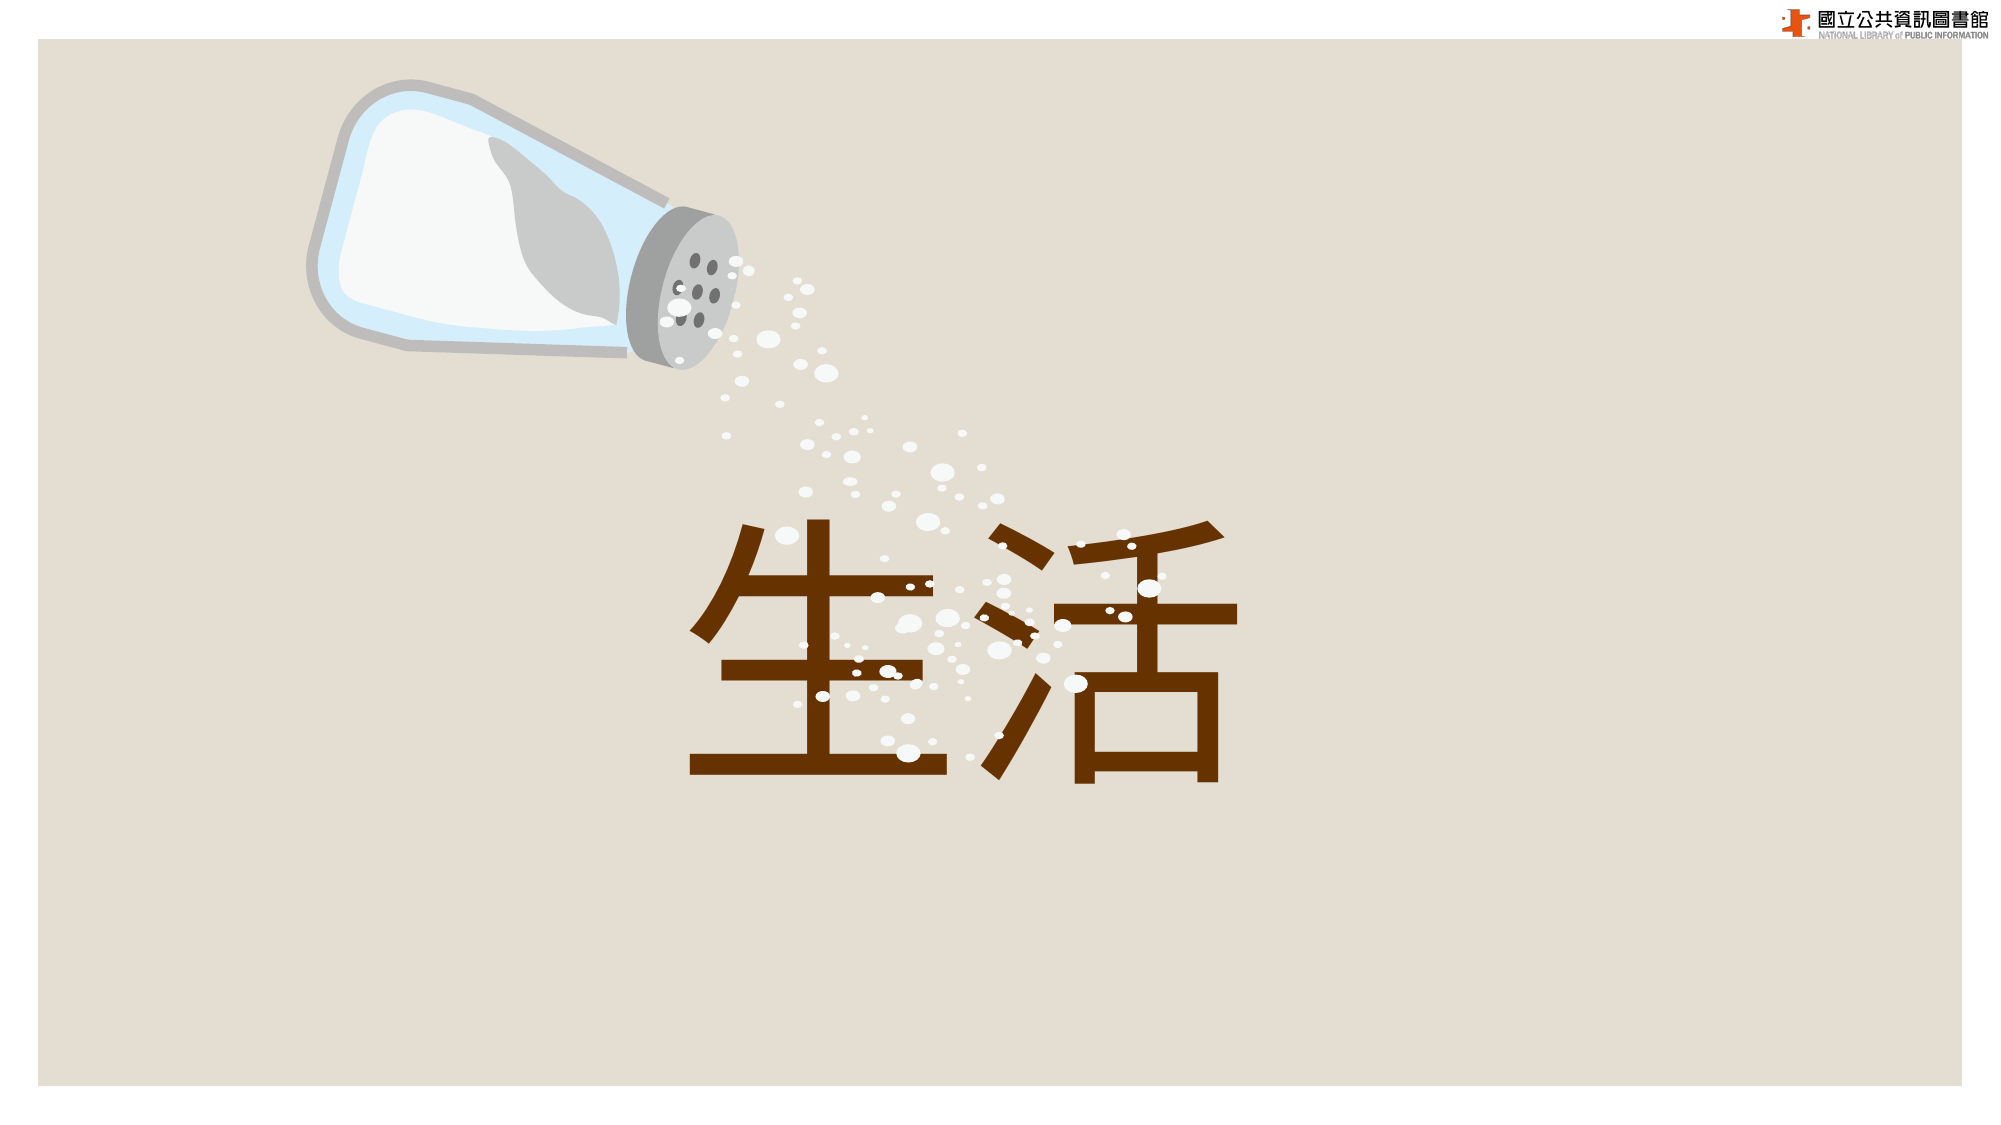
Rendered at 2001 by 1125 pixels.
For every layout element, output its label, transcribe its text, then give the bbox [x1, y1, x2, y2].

text_box 生活 [659, 466, 1366, 830]
picture [288, 62, 1167, 763]
